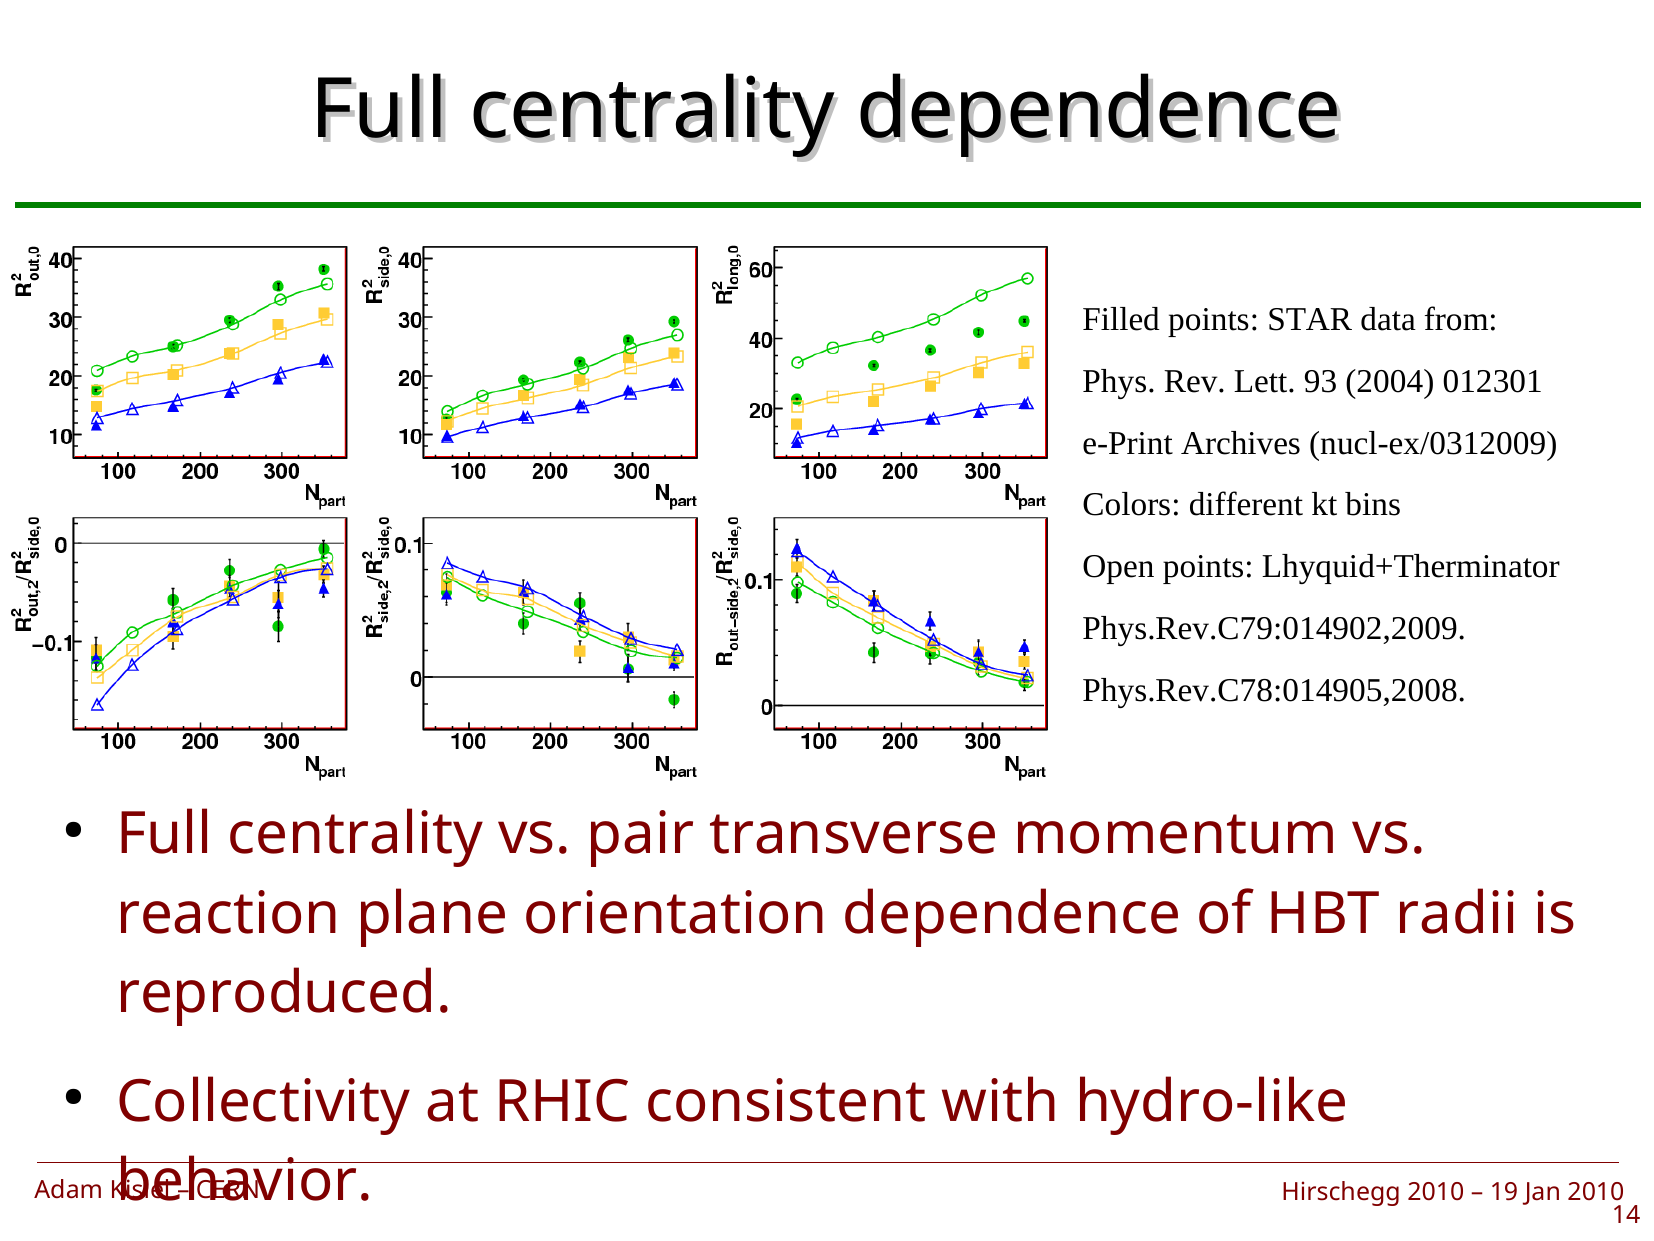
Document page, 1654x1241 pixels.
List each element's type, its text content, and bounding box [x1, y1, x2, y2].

picture [3, 240, 1054, 783]
text_box Filled points: STAR data from: Phys. Rev. Lett. 93 (2004) 012301 e-Print Archives (nucl-ex/0312009) Colors: different kt bins Open points: Lhyquid+Therminator Phys.Rev.C79:014902,2009. Phys.Rev.C78:014905,2008. [1082, 300, 1608, 709]
list Full centrality vs. pair transverse momentum vs. reaction plane orientation dependence of HBT radii is reproduced. Collectivity at RHIC consistent with hydro-like behavior. But is it unique? [45, 791, 1611, 1132]
title Full centrality dependence [40, 2, 1613, 210]
